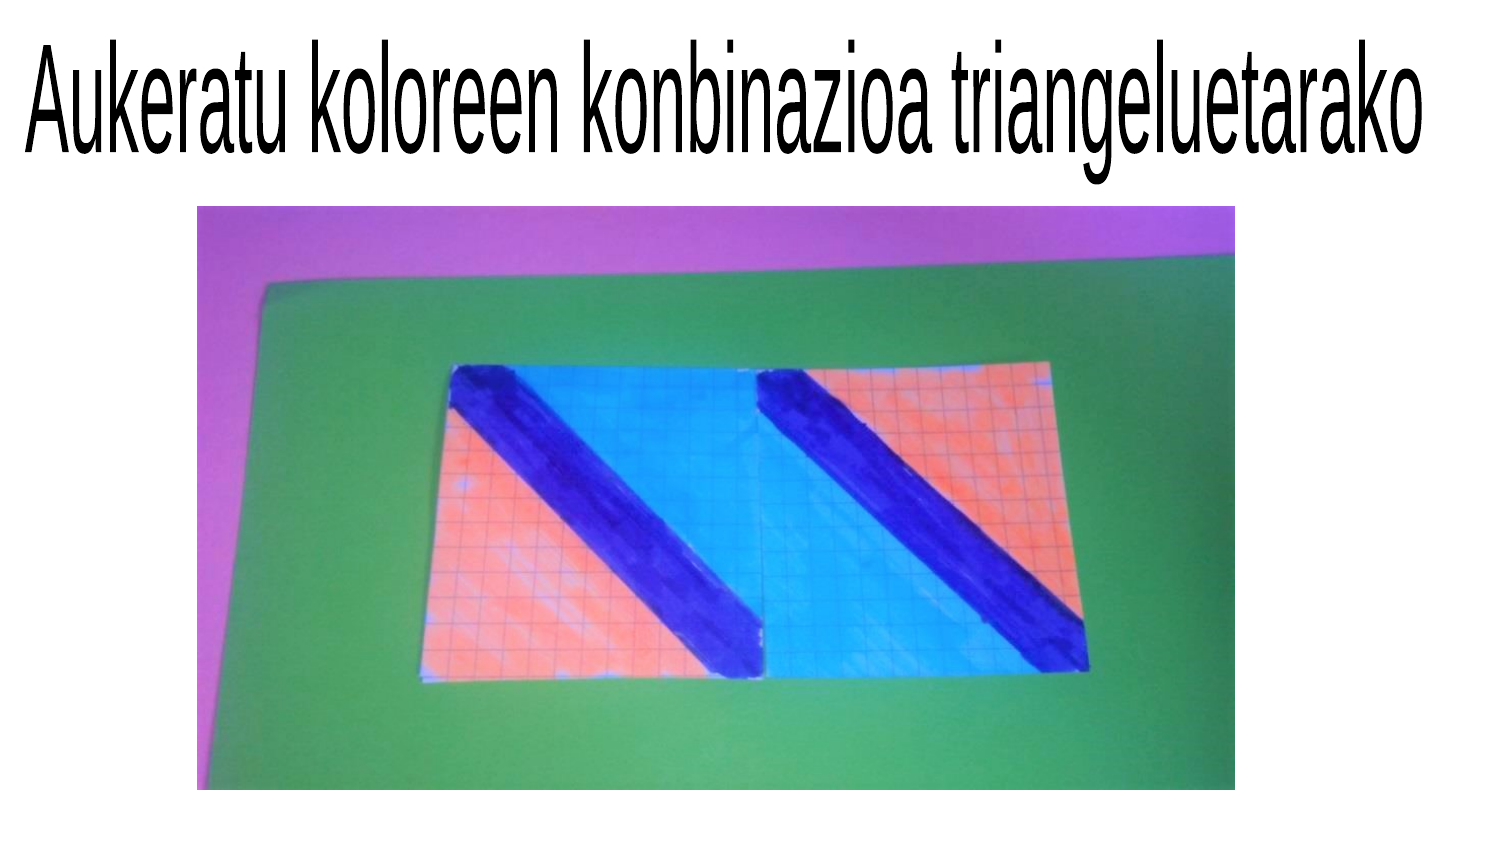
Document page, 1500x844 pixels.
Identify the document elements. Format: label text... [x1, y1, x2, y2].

text_box Aukeratu koloreen konbinazioa triangeluetarako [951, 51, 969, 154]
text_box Aukeratu koloreen konbinazioa triangeluetarako [898, 68, 933, 154]
text_box Aukeratu koloreen konbinazioa triangeluetarako [1241, 51, 1259, 154]
text_box Aukeratu koloreen konbinazioa triangeluetarako [179, 68, 197, 153]
text_box Aukeratu koloreen konbinazioa triangeluetarako [1008, 68, 1043, 154]
text_box Aukeratu koloreen konbinazioa triangeluetarako [528, 68, 557, 153]
text_box Aukeratu koloreen konbinazioa triangeluetarako [256, 70, 286, 154]
text_box Aukeratu koloreen konbinazioa triangeluetarako [1118, 68, 1150, 154]
text_box Aukeratu koloreen konbinazioa triangeluetarako [973, 68, 990, 153]
text_box Aukeratu koloreen konbinazioa triangeluetarako [690, 39, 721, 154]
text_box Aukeratu koloreen konbinazioa triangeluetarako [453, 68, 485, 154]
text_box Aukeratu koloreen konbinazioa triangeluetarako [741, 68, 770, 153]
text_box Aukeratu koloreen konbinazioa triangeluetarako [583, 39, 613, 153]
text_box Aukeratu koloreen konbinazioa triangeluetarako [141, 68, 173, 154]
text_box Aukeratu koloreen konbinazioa triangeluetarako [24, 45, 69, 153]
text_box Aukeratu koloreen konbinazioa triangeluetarako [1046, 68, 1075, 153]
text_box Aukeratu koloreen konbinazioa triangeluetarako [200, 68, 235, 154]
text_box Aukeratu koloreen konbinazioa triangeluetarako [861, 68, 893, 154]
text_box Aukeratu koloreen konbinazioa triangeluetarako [1359, 39, 1388, 153]
text_box Aukeratu koloreen konbinazioa triangeluetarako [1206, 68, 1238, 154]
text_box Aukeratu koloreen konbinazioa triangeluetarako [653, 68, 682, 153]
text_box Aukeratu koloreen konbinazioa triangeluetarako [235, 51, 253, 154]
text_box Aukeratu koloreen konbinazioa triangeluetarako [394, 68, 427, 154]
text_box Aukeratu koloreen konbinazioa triangeluetarako [312, 39, 341, 153]
text_box Aukeratu koloreen konbinazioa triangeluetarako [1261, 68, 1296, 154]
text_box Aukeratu koloreen konbinazioa triangeluetarako [1300, 68, 1317, 153]
text_box Aukeratu koloreen konbinazioa triangeluetarako [73, 70, 102, 154]
text_box Aukeratu koloreen konbinazioa triangeluetarako [615, 68, 647, 154]
text_box Aukeratu koloreen konbinazioa triangeluetarako [777, 68, 812, 154]
text_box Aukeratu koloreen konbinazioa triangeluetarako [433, 68, 450, 153]
picture [197, 206, 1235, 790]
text_box Aukeratu koloreen konbinazioa triangeluetarako [1390, 68, 1422, 154]
text_box Aukeratu koloreen konbinazioa triangeluetarako [813, 70, 841, 153]
text_box Aukeratu koloreen konbinazioa triangeluetarako [110, 39, 139, 153]
text_box Aukeratu koloreen konbinazioa triangeluetarako [343, 68, 375, 154]
text_box Aukeratu koloreen konbinazioa triangeluetarako [490, 68, 522, 154]
text_box Aukeratu koloreen konbinazioa triangeluetarako [1171, 70, 1200, 154]
text_box Aukeratu koloreen konbinazioa triangeluetarako [1081, 68, 1112, 185]
text_box Aukeratu koloreen konbinazioa triangeluetarako [1320, 68, 1355, 154]
